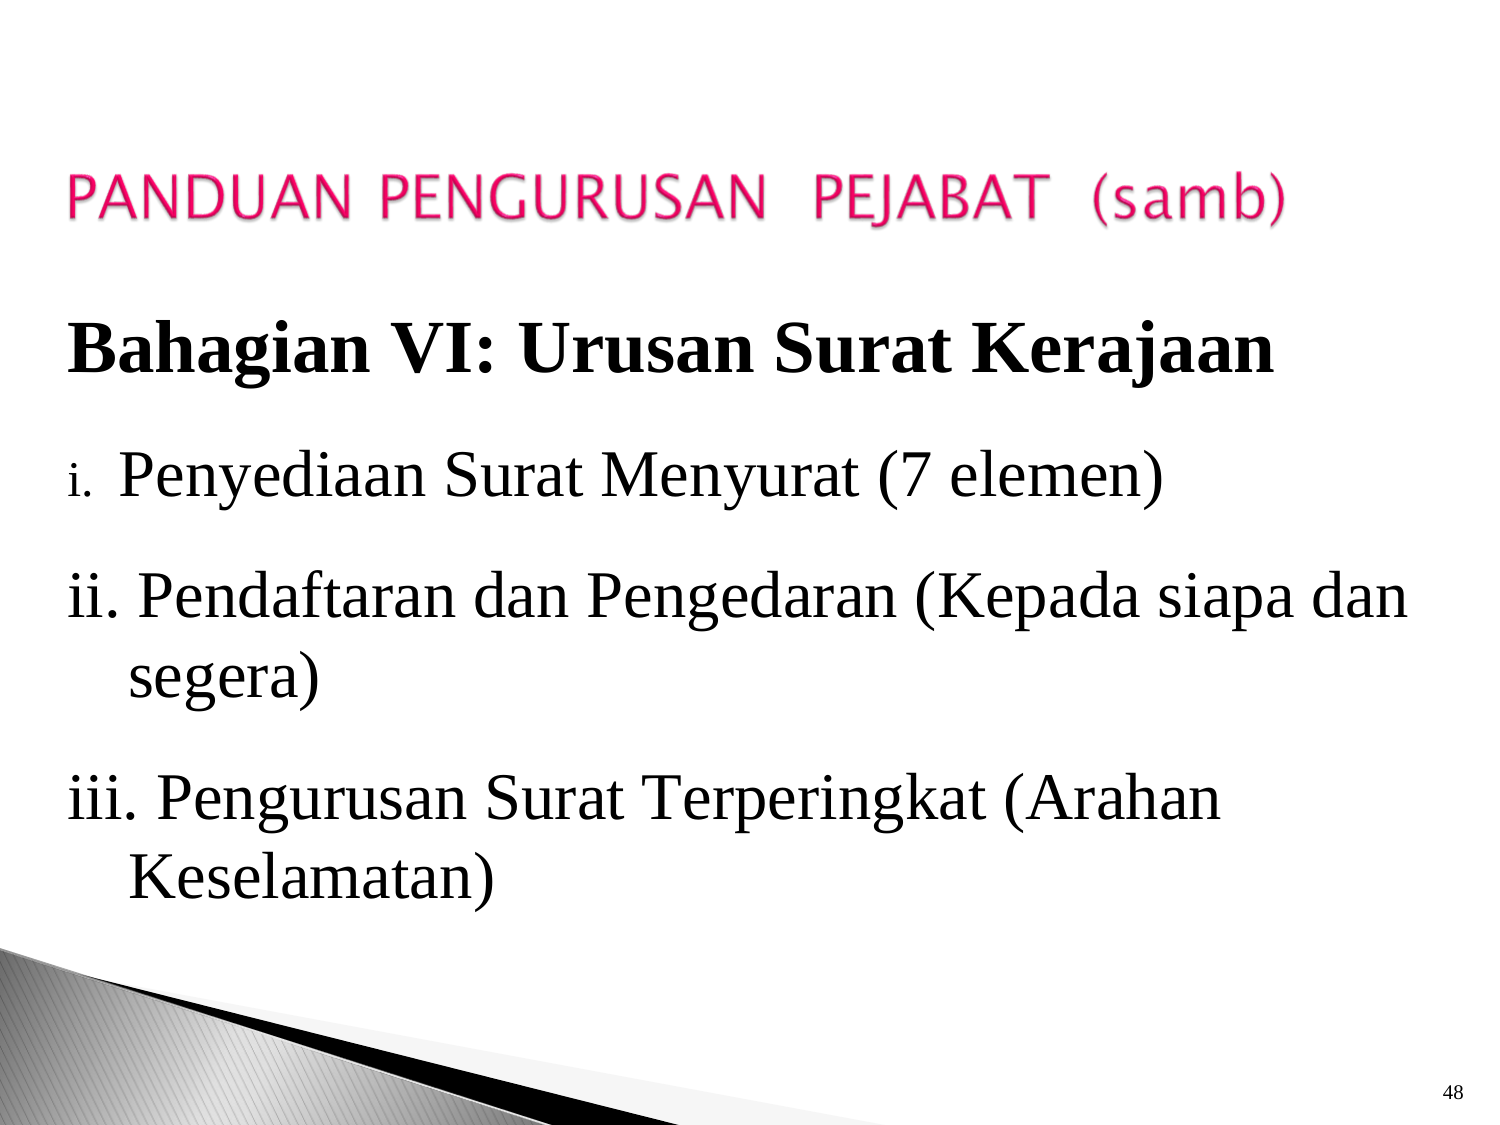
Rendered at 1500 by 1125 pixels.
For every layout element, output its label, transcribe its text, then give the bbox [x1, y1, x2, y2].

picture [0, 947, 559, 1125]
picture [50, 98, 1500, 324]
text_box <number> [1418, 1051, 1479, 1112]
text_box Bahagian VI: Urusan Surat Kerajaan i. Penyediaan Surat Menyurat (7 elemen) ii. Pendaftaran dan Pengedaran (Kepada siapa dan segera) iii. Pengurusan Surat Terperingkat (Arahan Keselamatan) [52, 289, 1441, 921]
